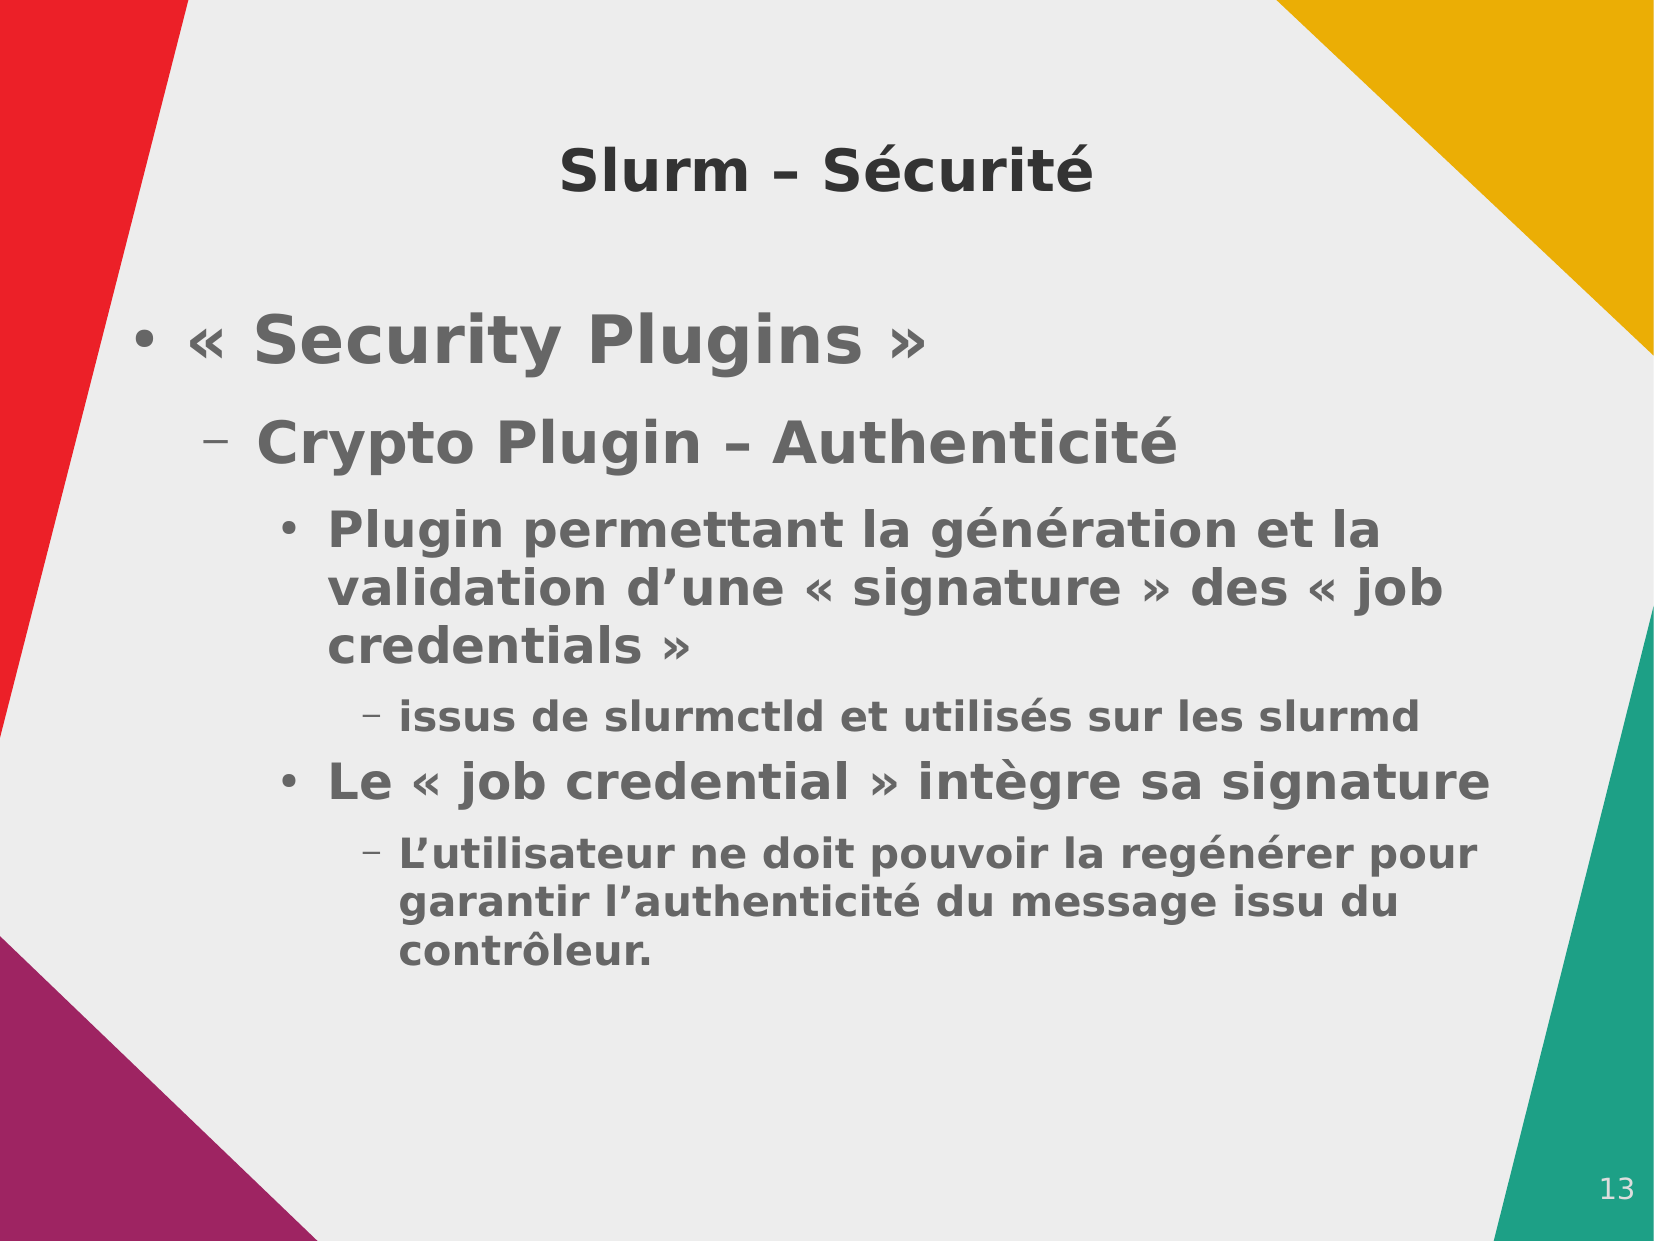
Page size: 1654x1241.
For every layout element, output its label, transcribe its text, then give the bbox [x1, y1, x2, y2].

title Slurm – Sécurité [114, 73, 1539, 271]
list « Security Plugins » Crypto Plugin – Authenticité Plugin permettant la génération et la validation d’une « signature » des « job credentials » issus de slurmctld et utilisés sur les slurmd Le « job credential » intègre sa signature L’utilisateur ne doit pouvoir la regénérer pour garantir l’authenticité du message issu du contrôleur. [114, 302, 1539, 1217]
